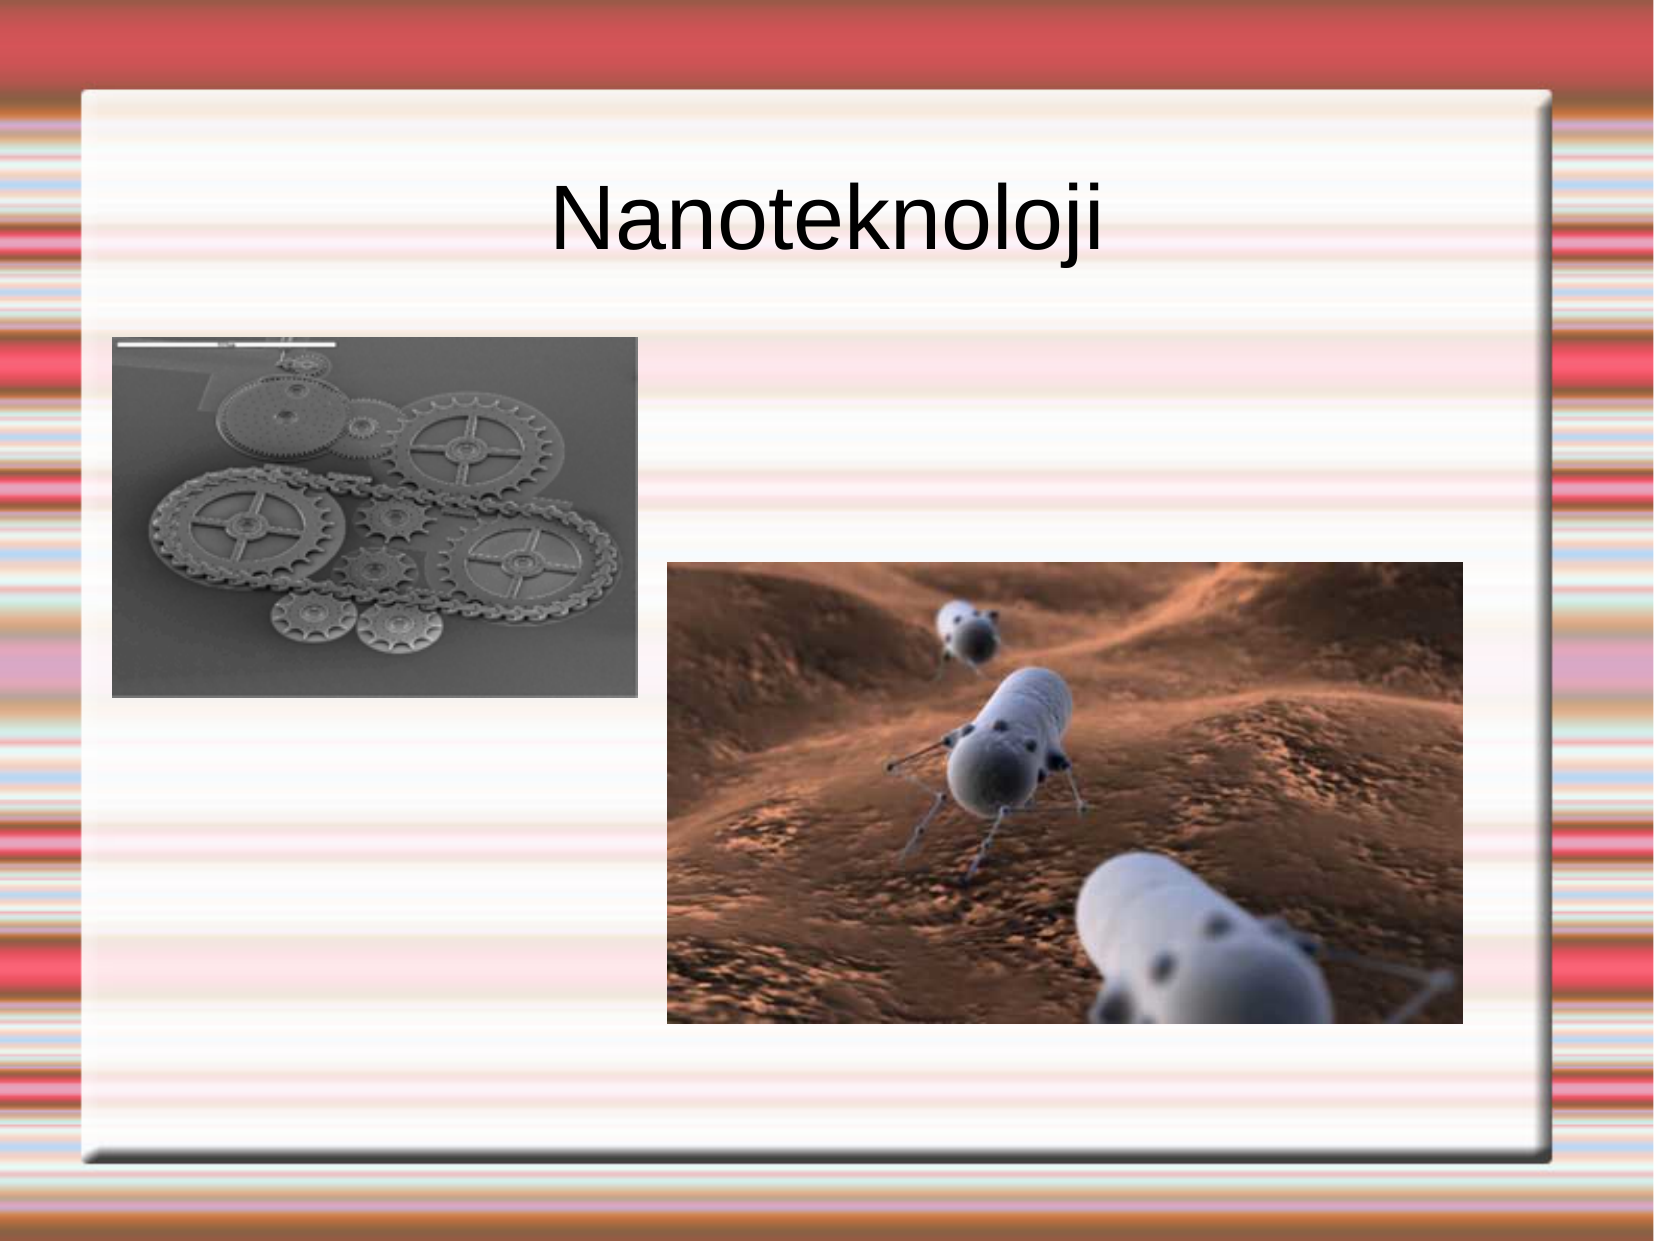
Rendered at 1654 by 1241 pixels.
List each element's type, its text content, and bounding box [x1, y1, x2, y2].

title Nanoteknoloji [121, 122, 1534, 315]
picture [0, 0, 1654, 1241]
